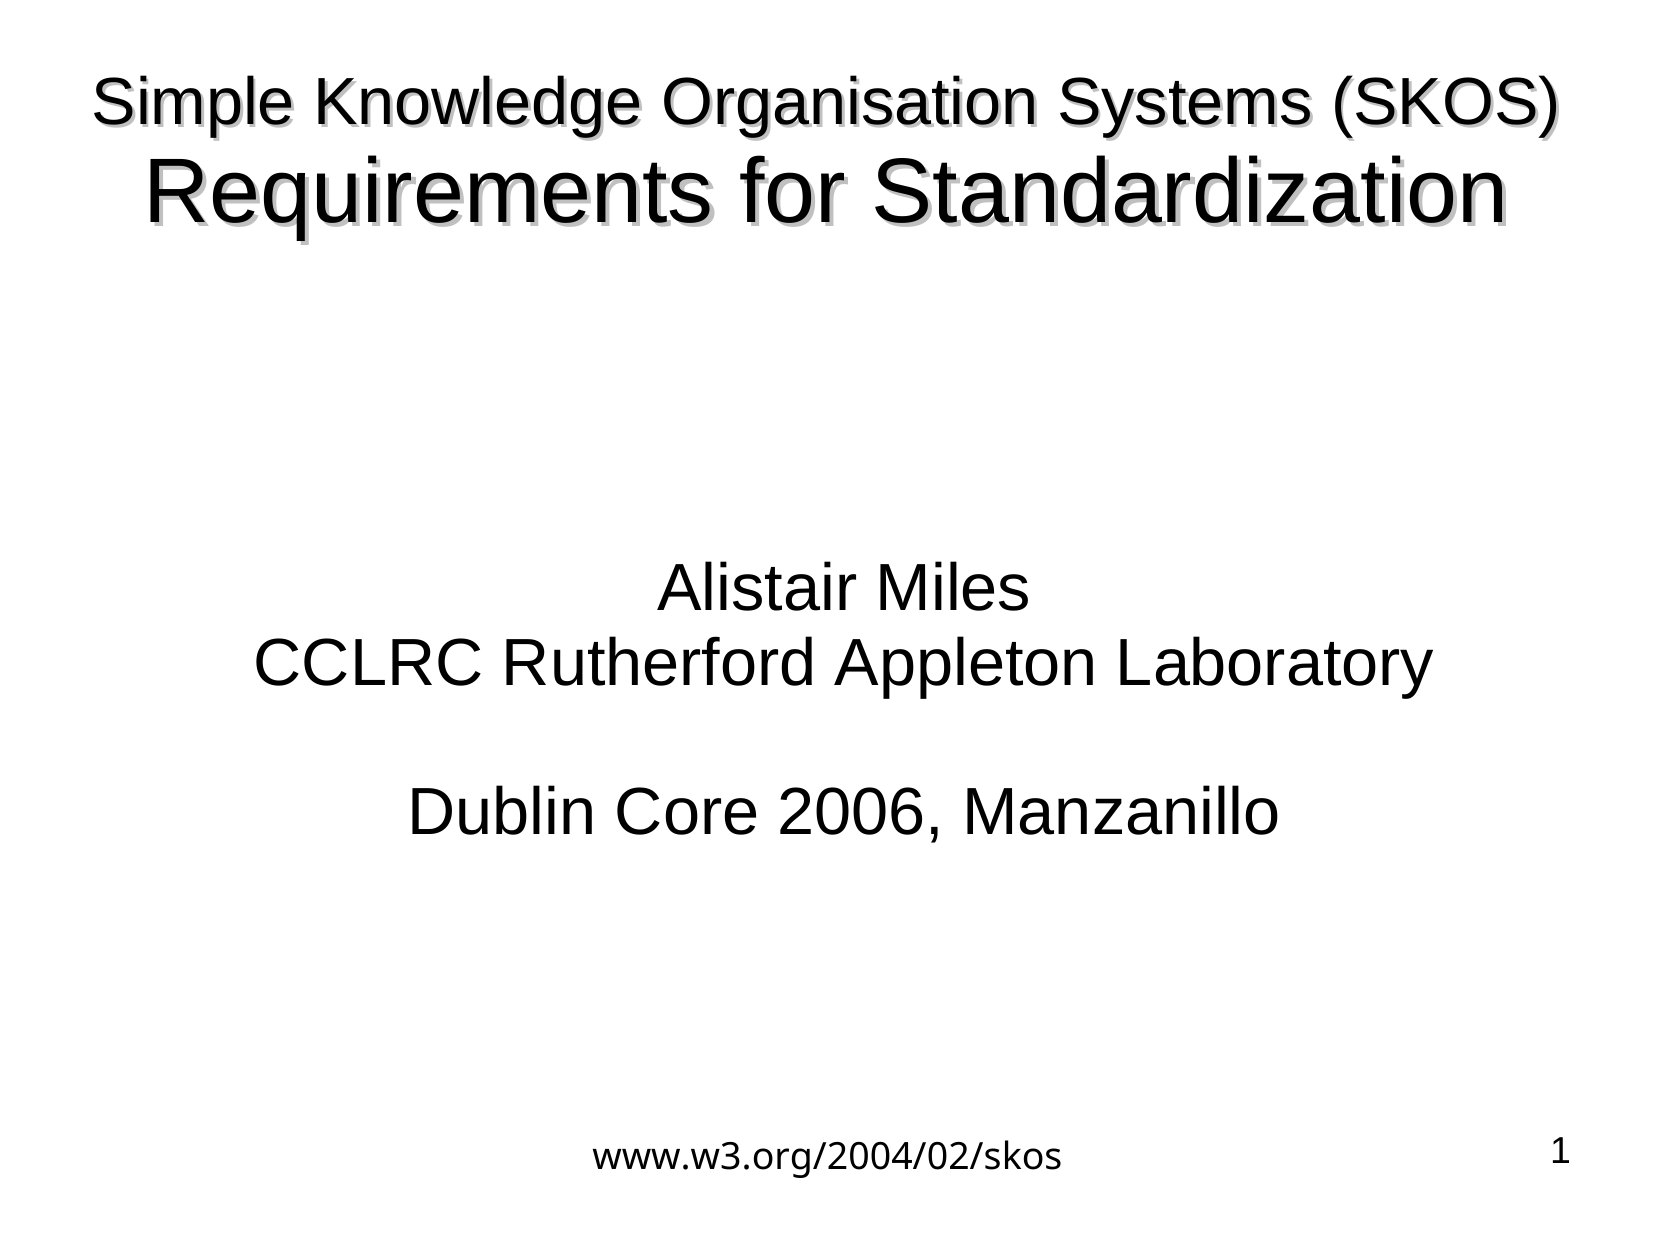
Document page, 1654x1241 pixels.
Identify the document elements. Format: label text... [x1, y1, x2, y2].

subtitle Alistair Miles CCLRC Rutherford Appleton Laboratory Dublin Core 2006, Manzanillo [82, 290, 1571, 1109]
title Simple Knowledge Organisation Systems (SKOS) Requirements for Standardization [82, 49, 1571, 257]
